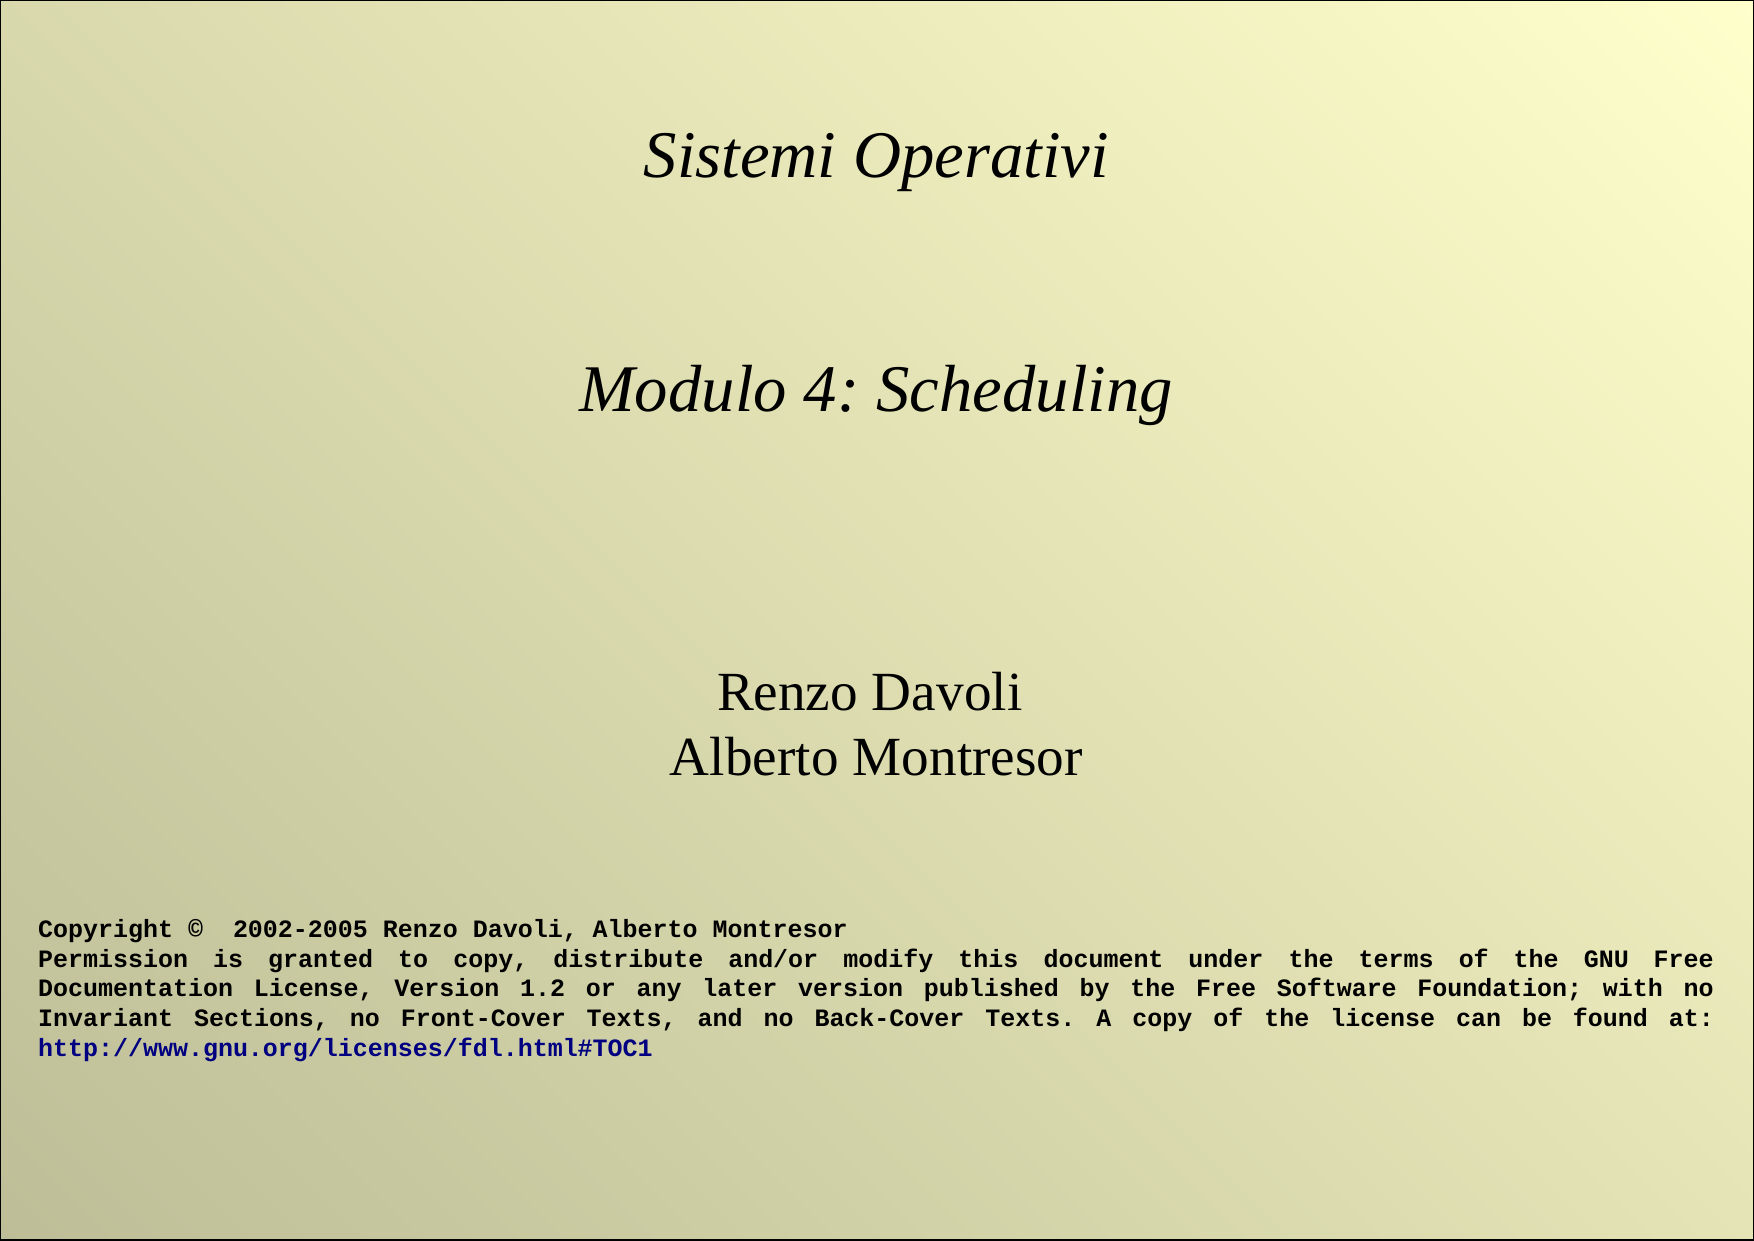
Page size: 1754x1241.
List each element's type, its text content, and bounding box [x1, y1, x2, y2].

text_box Sistemi Operativi Modulo 4: Scheduling Renzo Davoli Alberto Montresor Copyright © 2002-2005 Renzo Davoli, Alberto Montresor Permission is granted to copy, distribute and/or modify this document under the terms of the GNU Free Documentation License, Version 1.2 or any later version published by the Free Software Foundation; with no Invariant Sections, no Front-Cover Texts, and no Back-Cover Texts. A copy of the license can be found at: http://www.gnu.org/licenses/fdl.html#TOC1 [38, 40, 1716, 1159]
text_box [0, 0, 1754, 1241]
